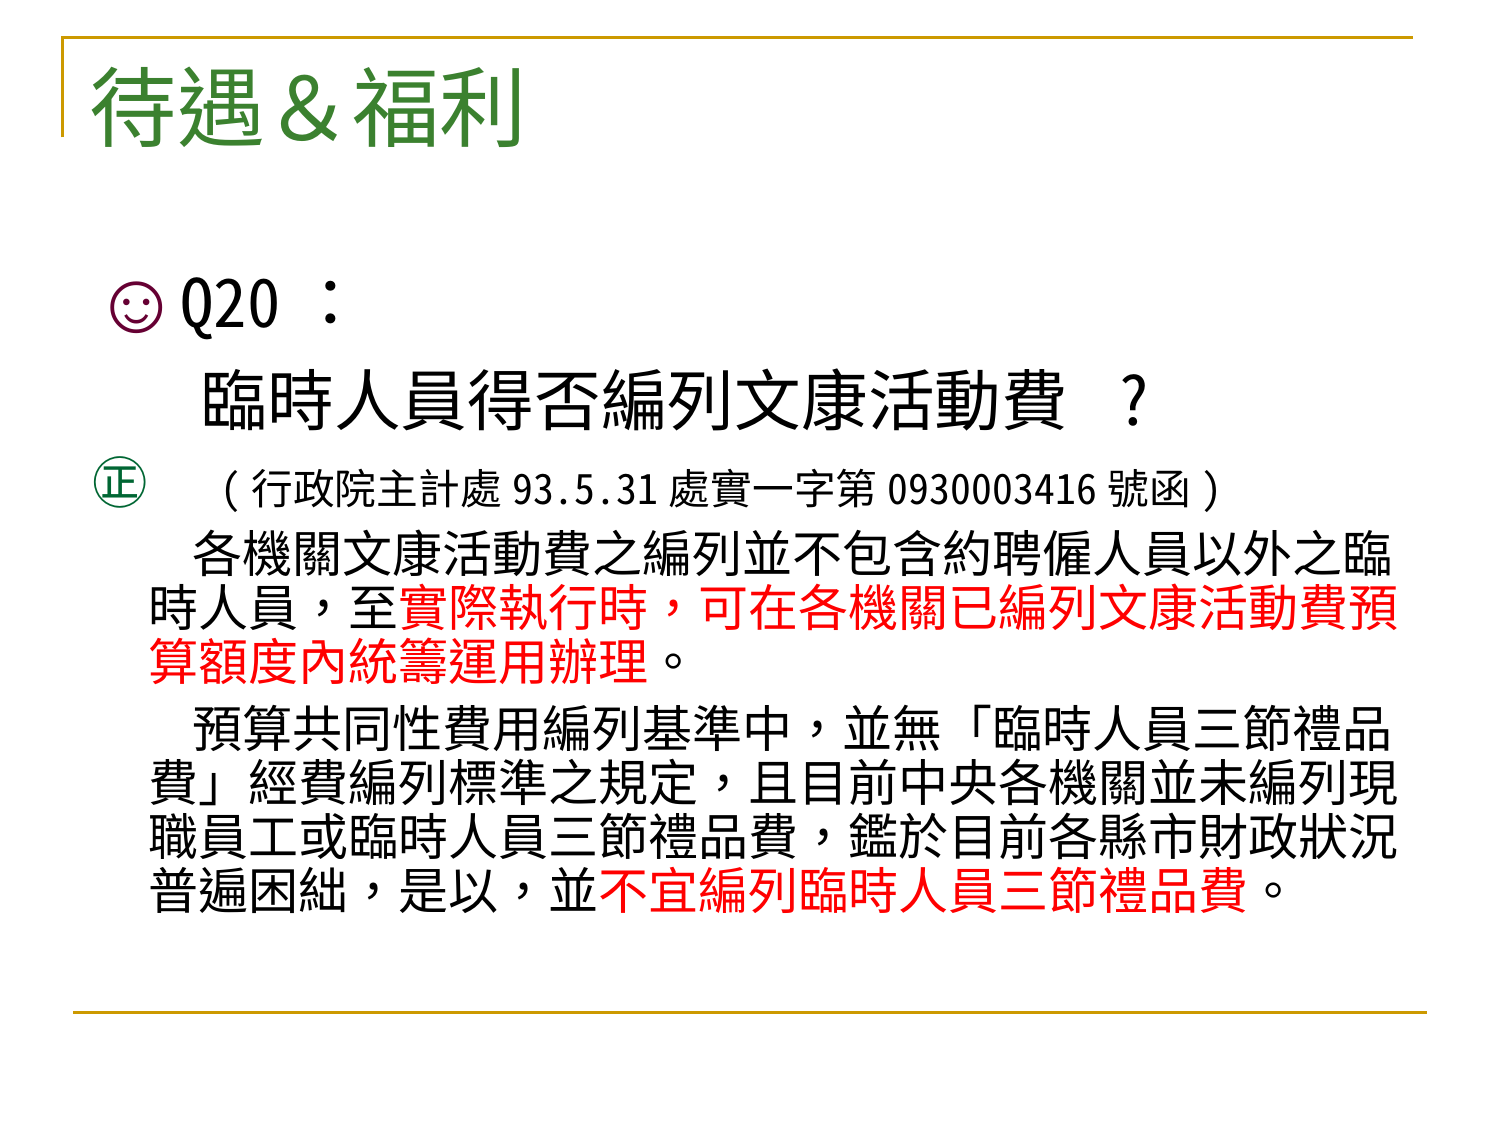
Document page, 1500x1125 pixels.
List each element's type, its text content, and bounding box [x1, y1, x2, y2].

title 待遇＆福利 [75, 45, 1426, 233]
list Q20： 臨時人員得否編列文康活動費 ? (行政院主計處93.5.31處實一字第0930003416號函) 各機關文康活動費之編列並不包含約聘僱人員以外之臨時人員，至實際執行時，可在各機關已編列文康活動費預算額度內統籌運用辦理。 預算共同性費用編列基準中，並無「臨時人員三節禮品費」經費編列標準之規定，且目前中央各機關並未編列現職員工或臨時人員三節禮品費，鑑於目前各縣市財政狀況普遍困絀，是以，並不宜編列臨時人員三節禮品費。 [77, 262, 1428, 1005]
